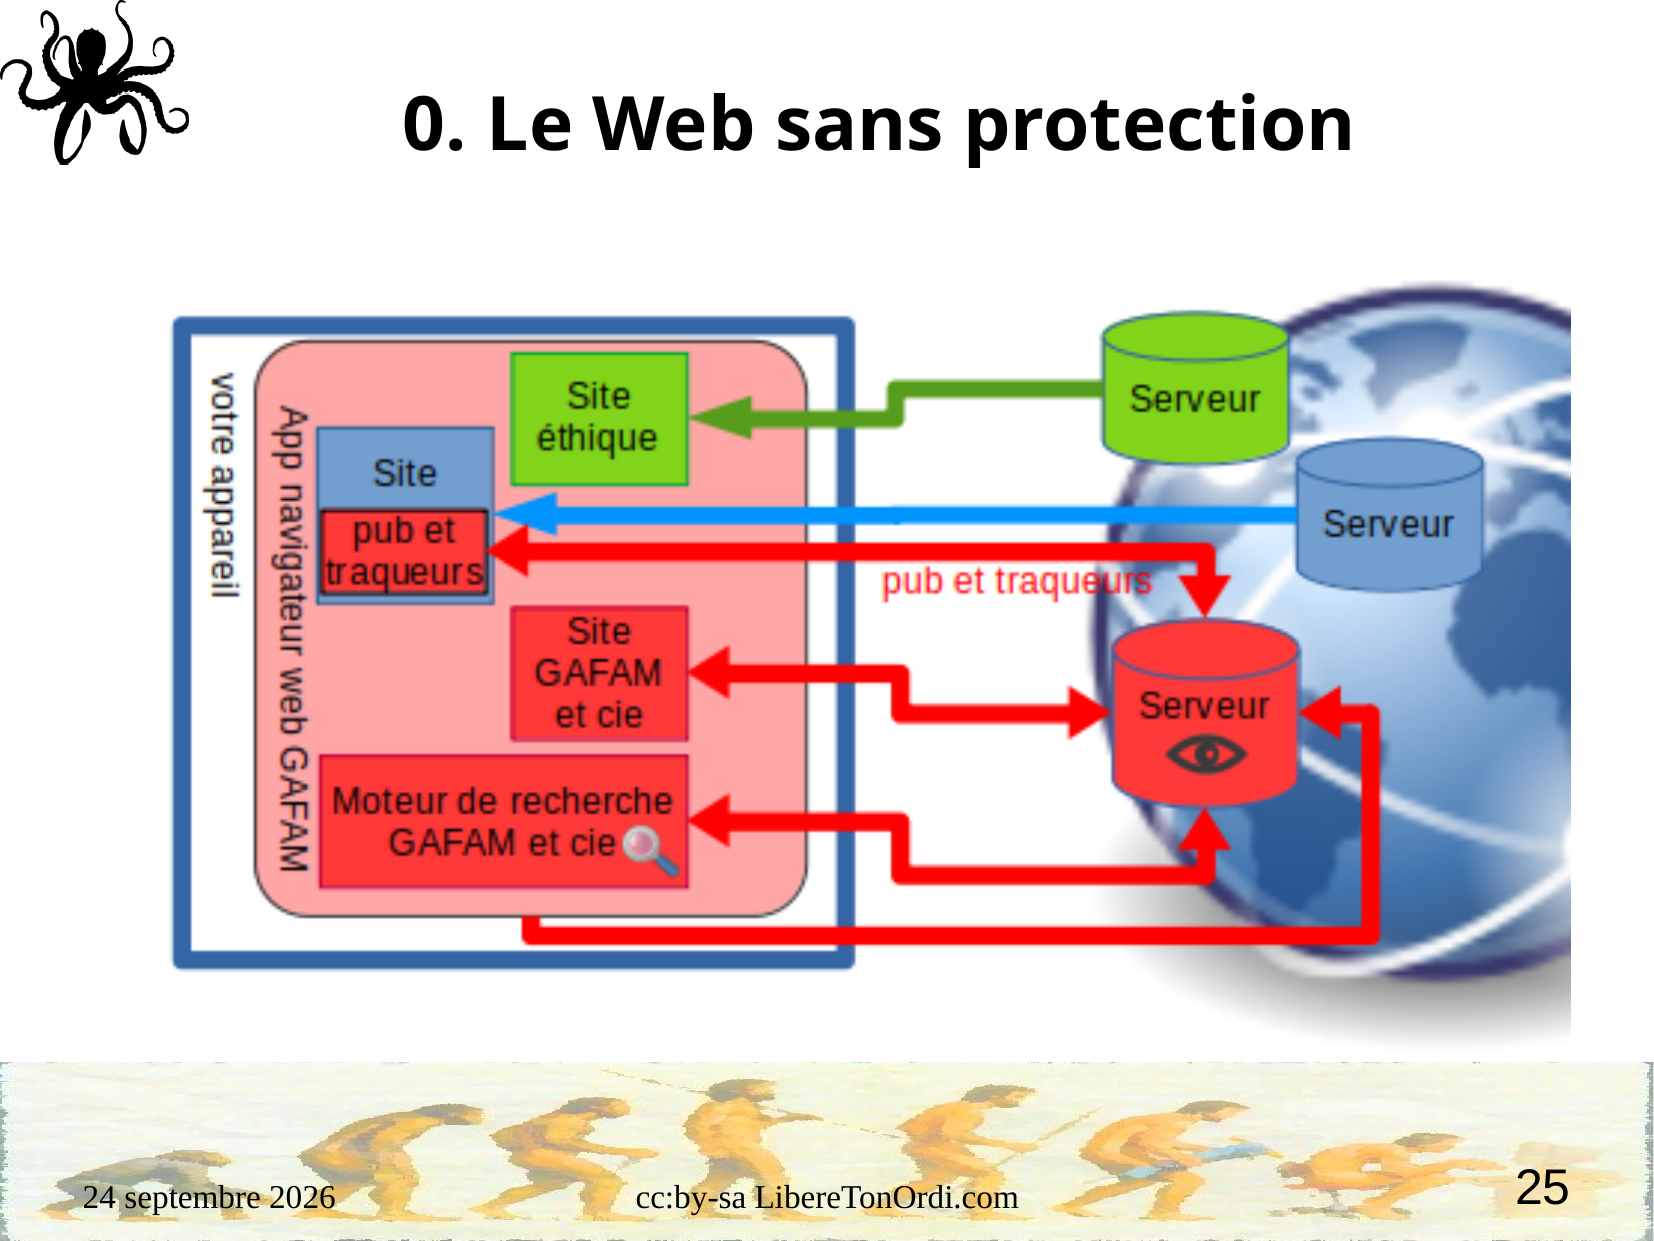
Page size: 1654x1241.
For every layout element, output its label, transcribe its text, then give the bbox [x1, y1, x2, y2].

title 0. Le Web sans protection [188, 47, 1571, 196]
picture [0, 225, 1654, 1241]
picture [0, 0, 189, 165]
